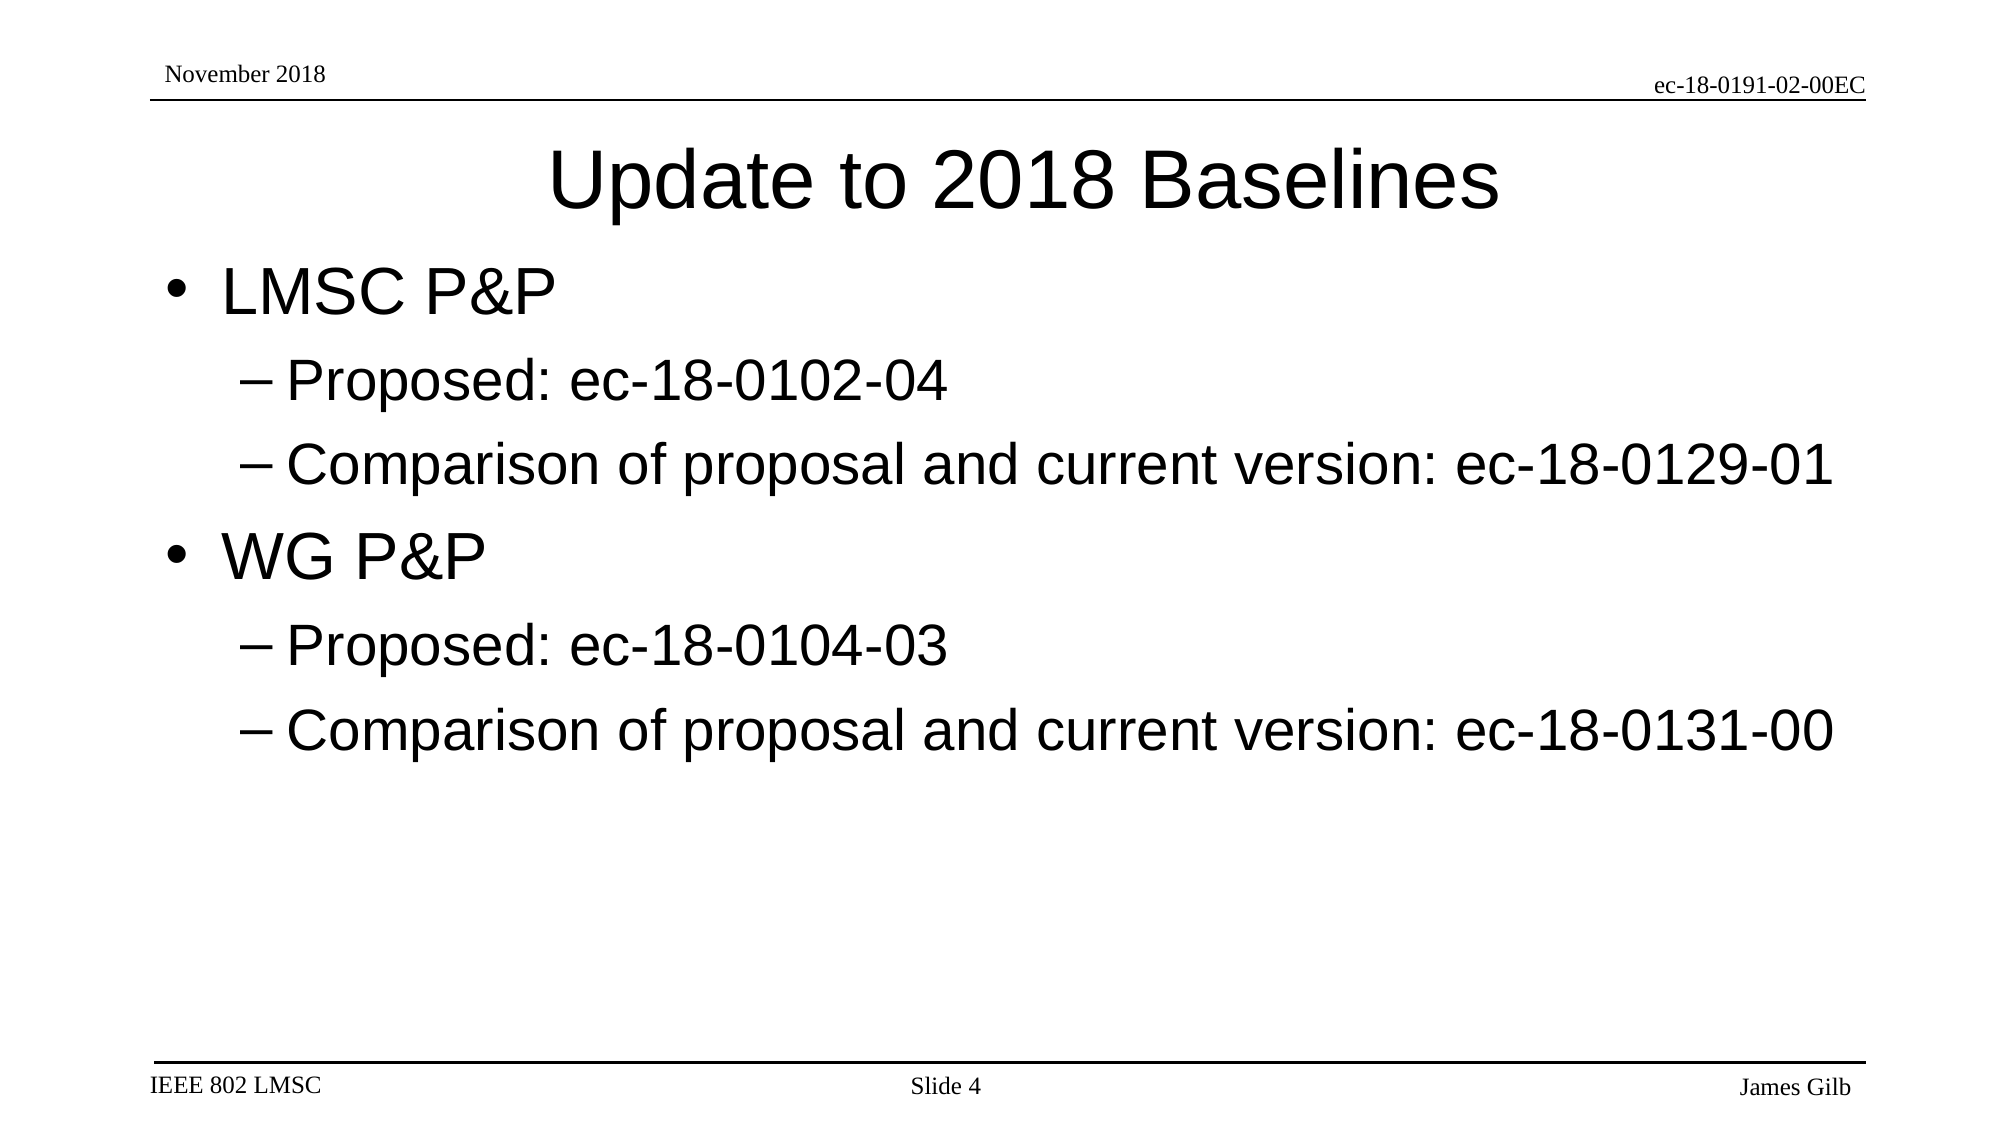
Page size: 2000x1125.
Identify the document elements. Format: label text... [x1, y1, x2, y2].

list LMSC P&P Proposed: ec-18-0102-04 Comparison of proposal and current version: ec-18-0129-01 WG P&P Proposed: ec-18-0104-03 Comparison of proposal and current version: ec-18-0131-00 [149, 239, 1900, 1051]
title Update to 2018 Baselines [149, 112, 1900, 238]
